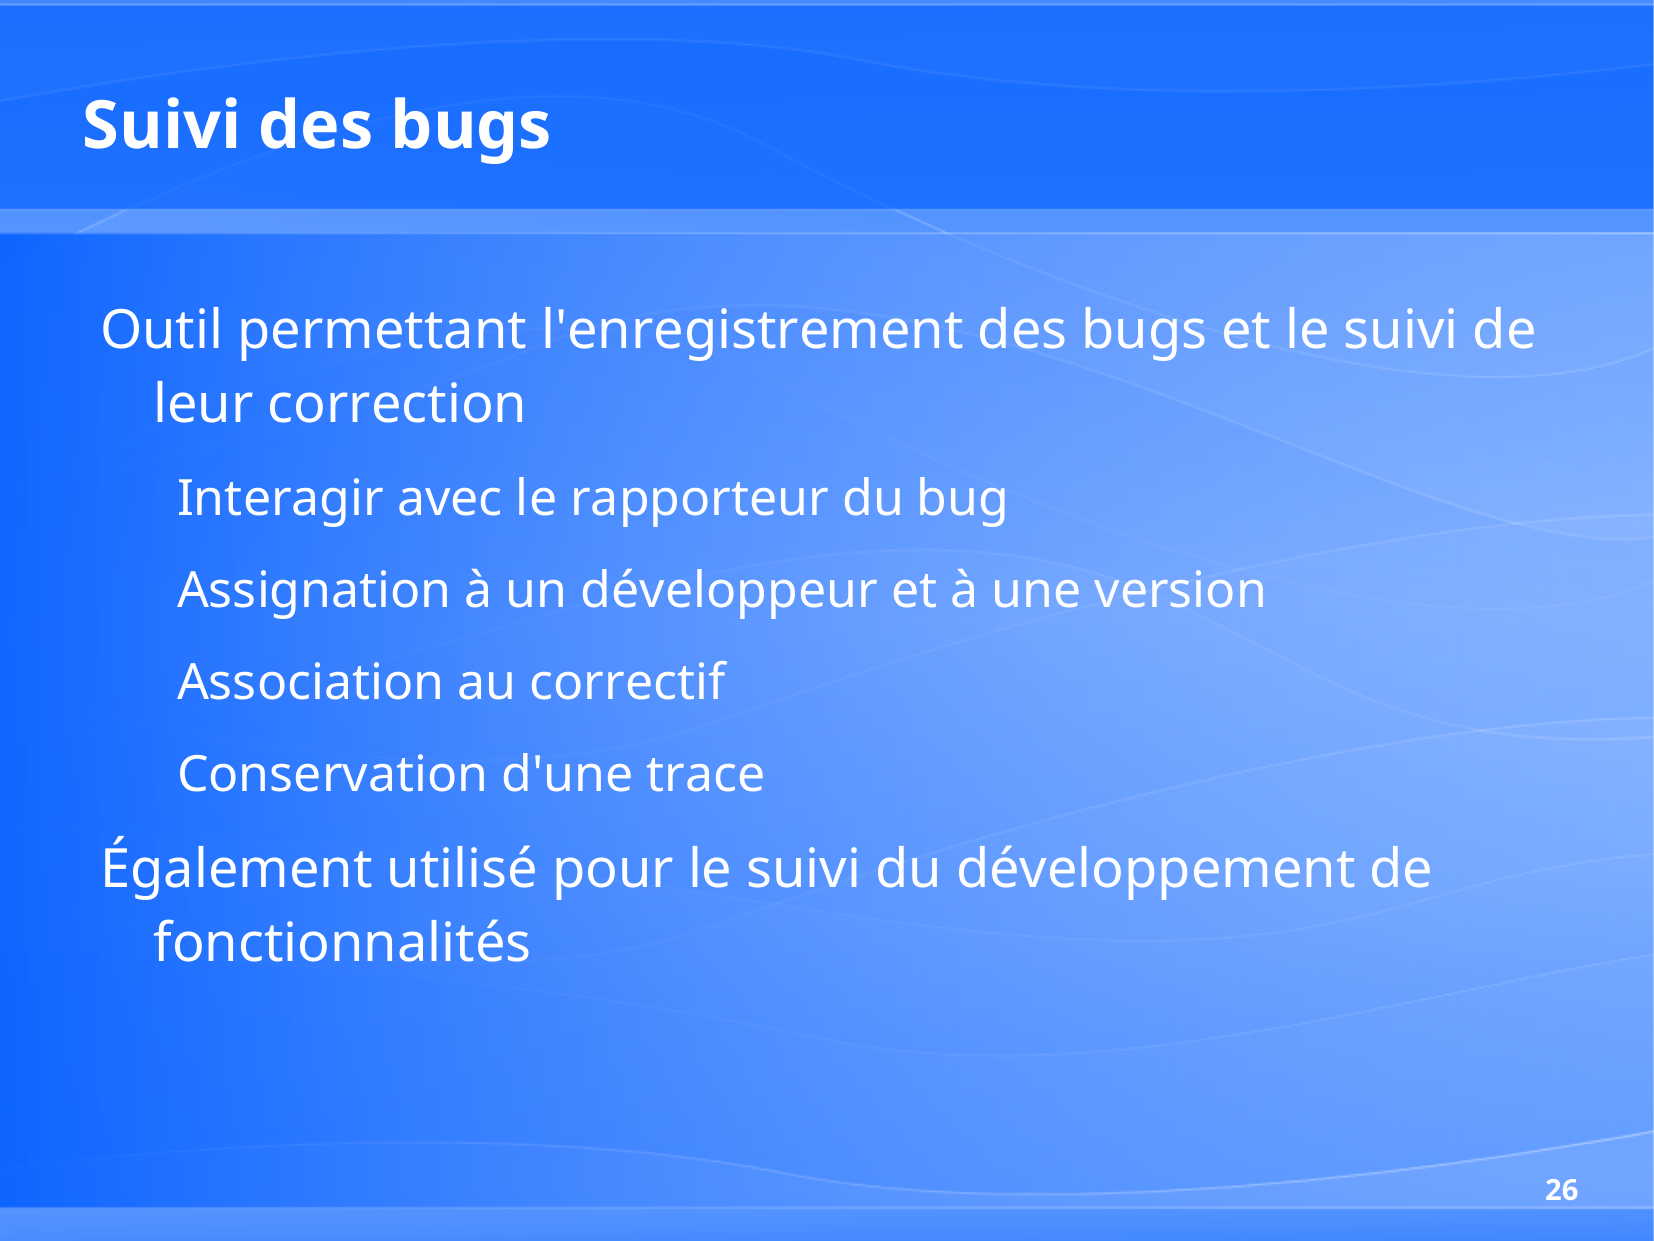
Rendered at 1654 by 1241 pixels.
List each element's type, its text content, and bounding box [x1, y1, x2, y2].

picture [0, 0, 1654, 1241]
list Outil permettant l'enregistrement des bugs et le suivi de leur correction Interagir avec le rapporteur du bug Assignation à un développeur et à une version Association au correctif Conservation d'une trace Également utilisé pour le suivi du développement de fonctionnalités [82, 290, 1571, 1108]
title Suivi des bugs [23, 15, 1625, 229]
